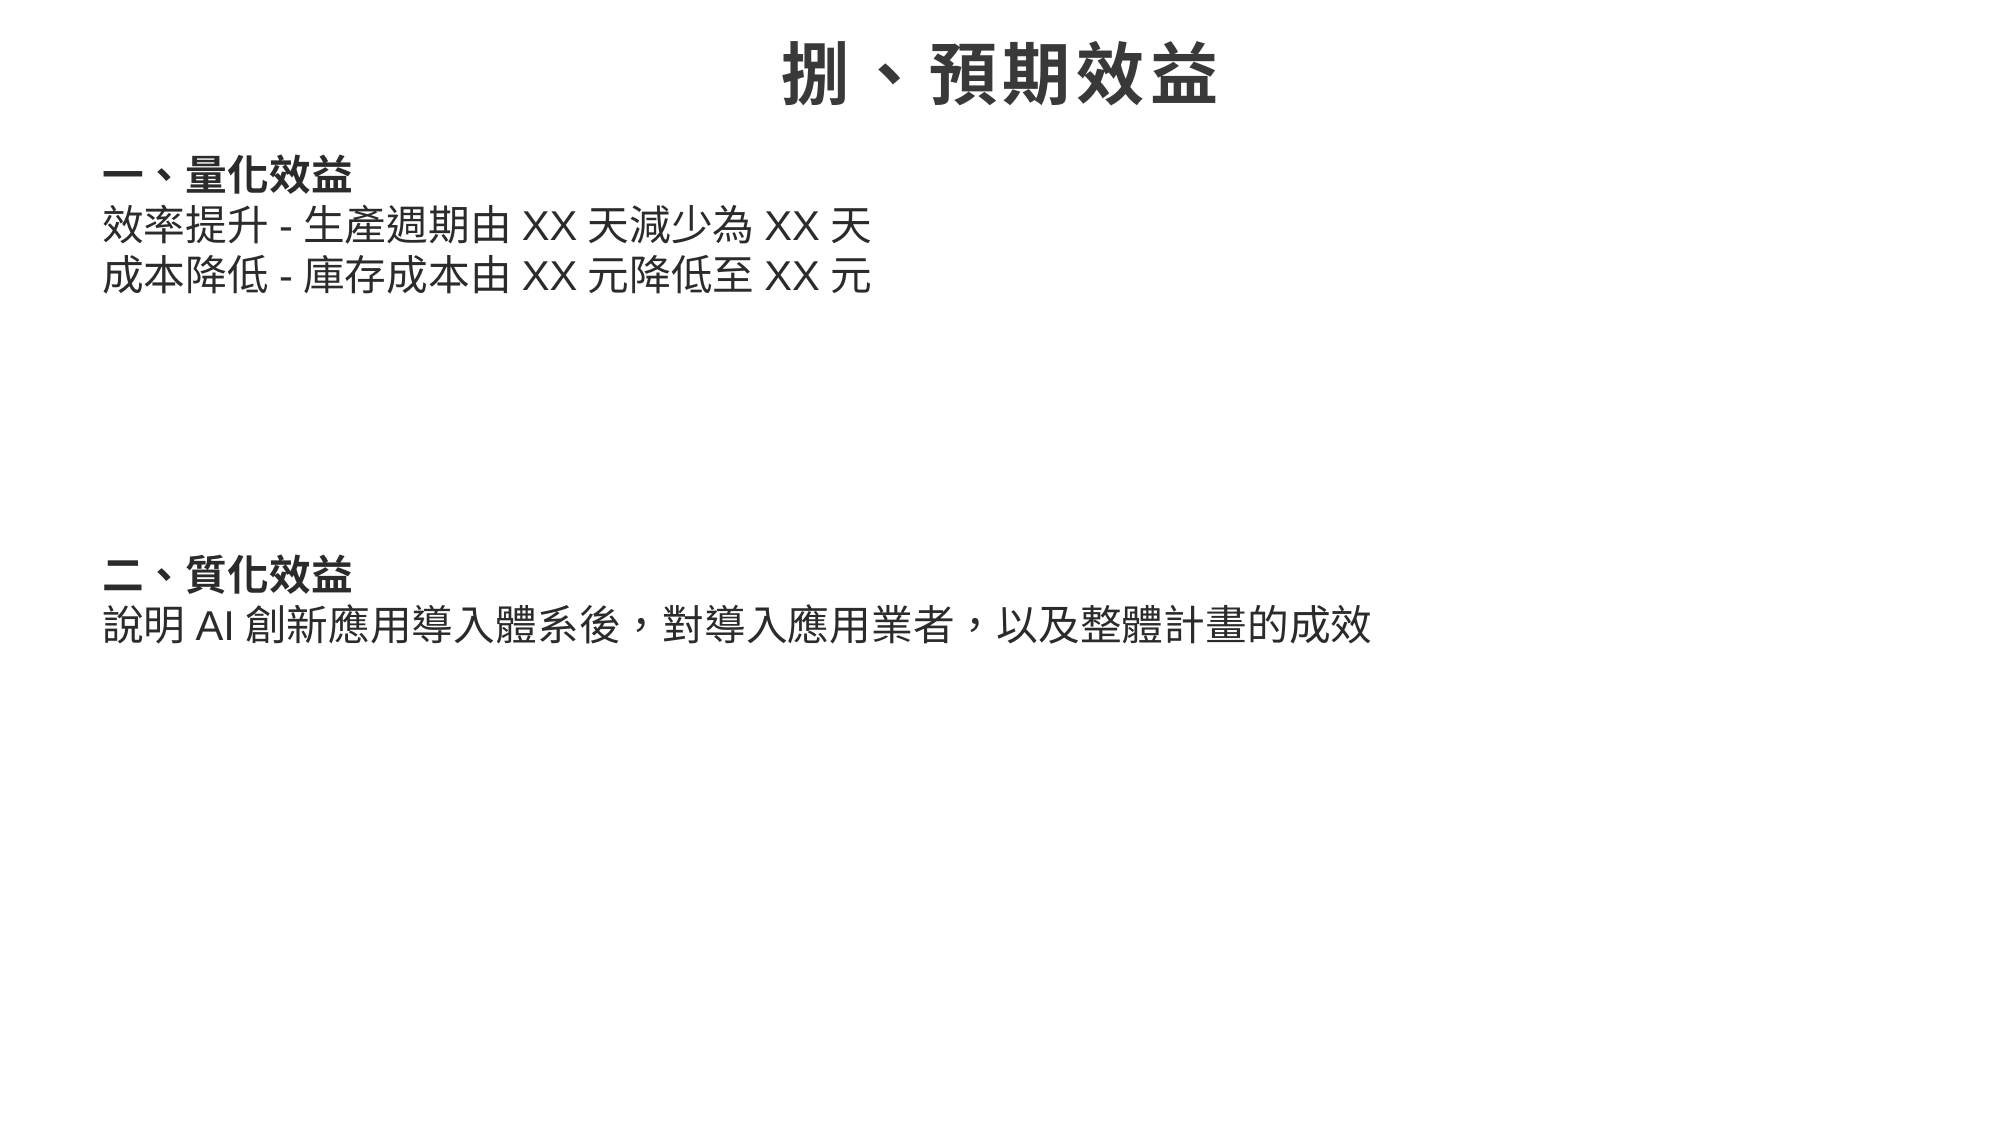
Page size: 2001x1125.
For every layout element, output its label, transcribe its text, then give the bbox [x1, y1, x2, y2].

title 捌、預期效益 [127, 9, 1873, 135]
text_box 一、量化效益 效率提升-生產週期由XX天減少為XX天 成本降低-庫存成本由XX元降低至XX元 二、質化效益 說明AI創新應用導入體系後，對導入應用業者，以及整體計畫的成效 [87, 141, 1959, 1066]
